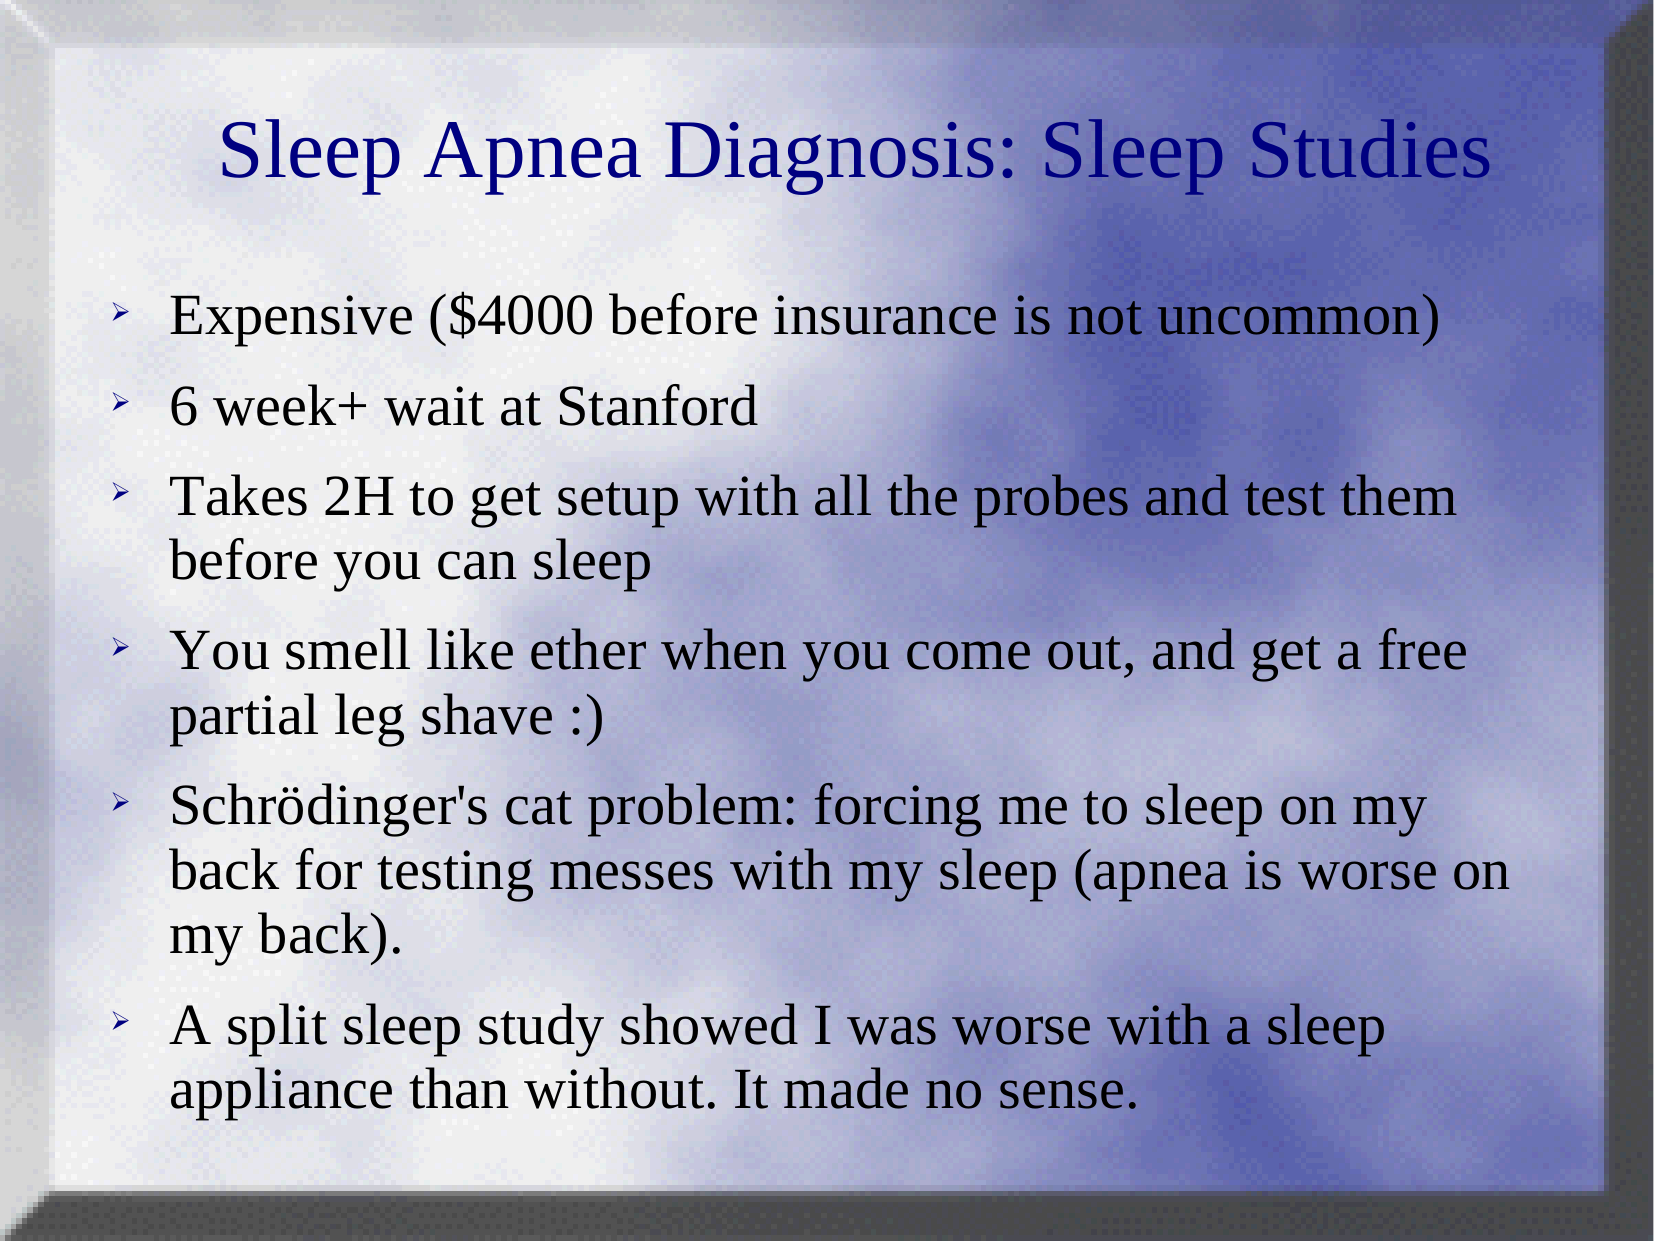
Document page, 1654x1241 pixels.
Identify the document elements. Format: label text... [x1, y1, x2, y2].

picture [0, 0, 1654, 1241]
list Expensive ($4000 before insurance is not uncommon) 6 week+ wait at Stanford Takes 2H to get setup with all the probes and test them before you can sleep You smell like ether when you come out, and get a free partial leg shave :) Schrödinger's cat problem: forcing me to sleep on my back for testing messes with my sleep (apnea is worse on my back). A split sleep study showed I was worse with a sleep appliance than without. It made no sense. [110, 282, 1523, 1122]
title Sleep Apnea Diagnosis: Sleep Studies [197, 96, 1515, 203]
